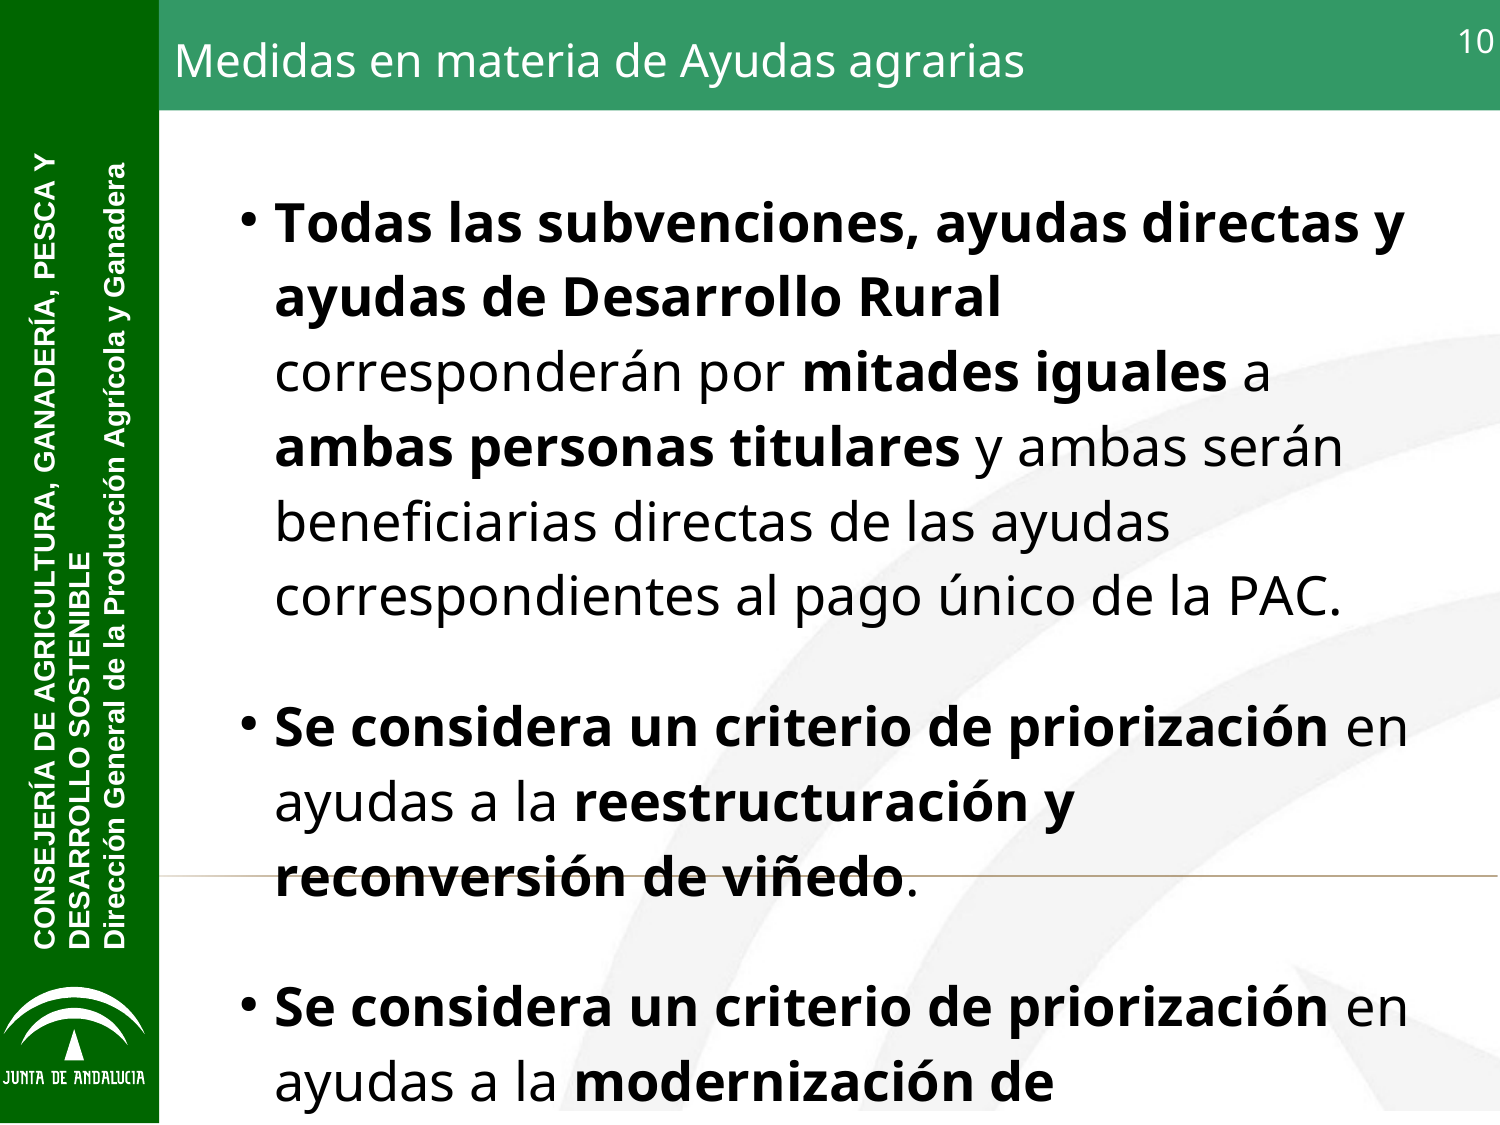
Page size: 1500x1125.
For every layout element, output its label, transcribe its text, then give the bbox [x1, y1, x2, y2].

text_box Todas las subvenciones, ayudas directas y ayudas de Desarrollo Rural corresponderán por mitades iguales a ambas personas titulares y ambas serán beneficiarias directas de las ayudas correspondientes al pago único de la PAC. Se considera un criterio de priorización en ayudas a la reestructuración y reconversión de viñedo. Se considera un criterio de priorización en ayudas a la modernización de explotaciones agrarias. [224, 170, 1430, 1055]
picture [425, 186, 1500, 1111]
text_box 10 [1442, 12, 1500, 68]
text_box Medidas en materia de Ayudas agrarias [158, 0, 1500, 111]
